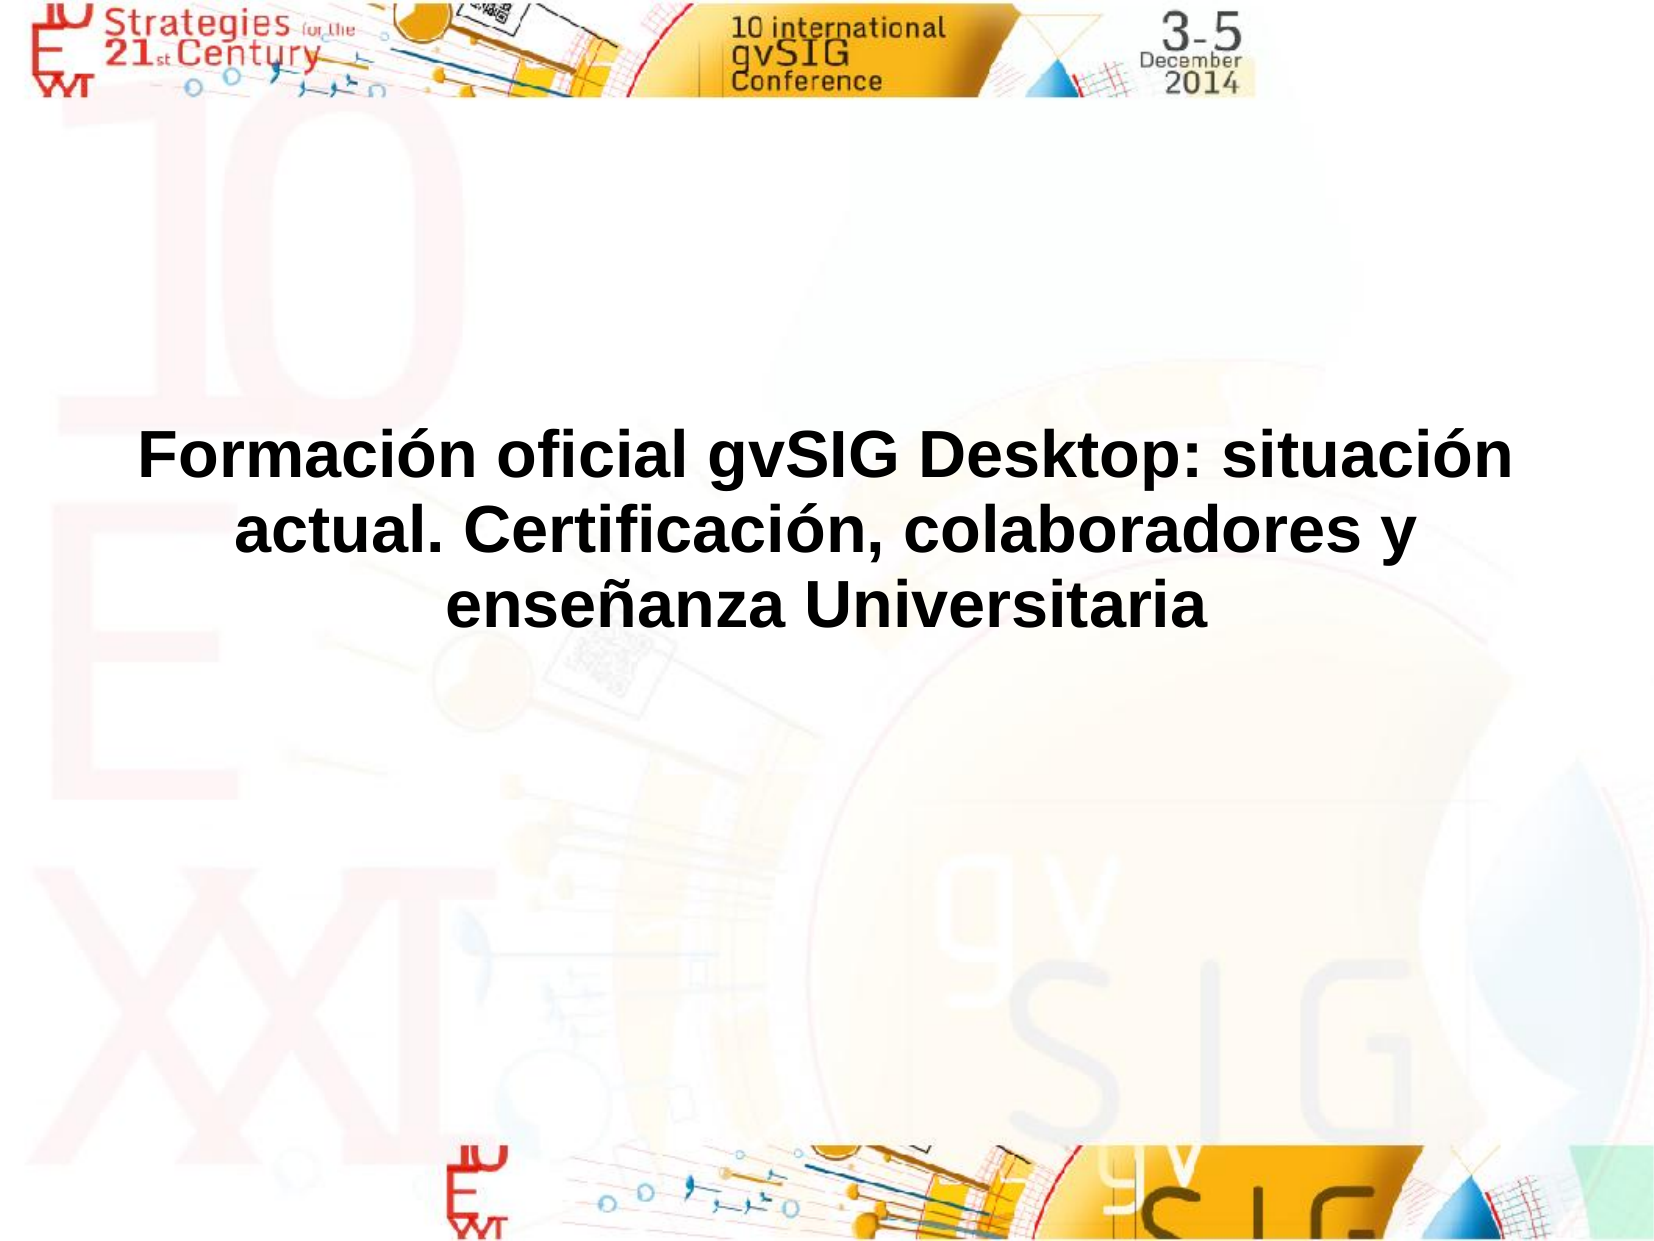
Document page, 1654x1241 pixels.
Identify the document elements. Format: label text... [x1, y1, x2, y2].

picture [0, 0, 1654, 1241]
subtitle Formación oficial gvSIG Desktop: situación actual. Certificación, colaboradores y enseñanza Universitaria [82, 49, 1571, 1010]
